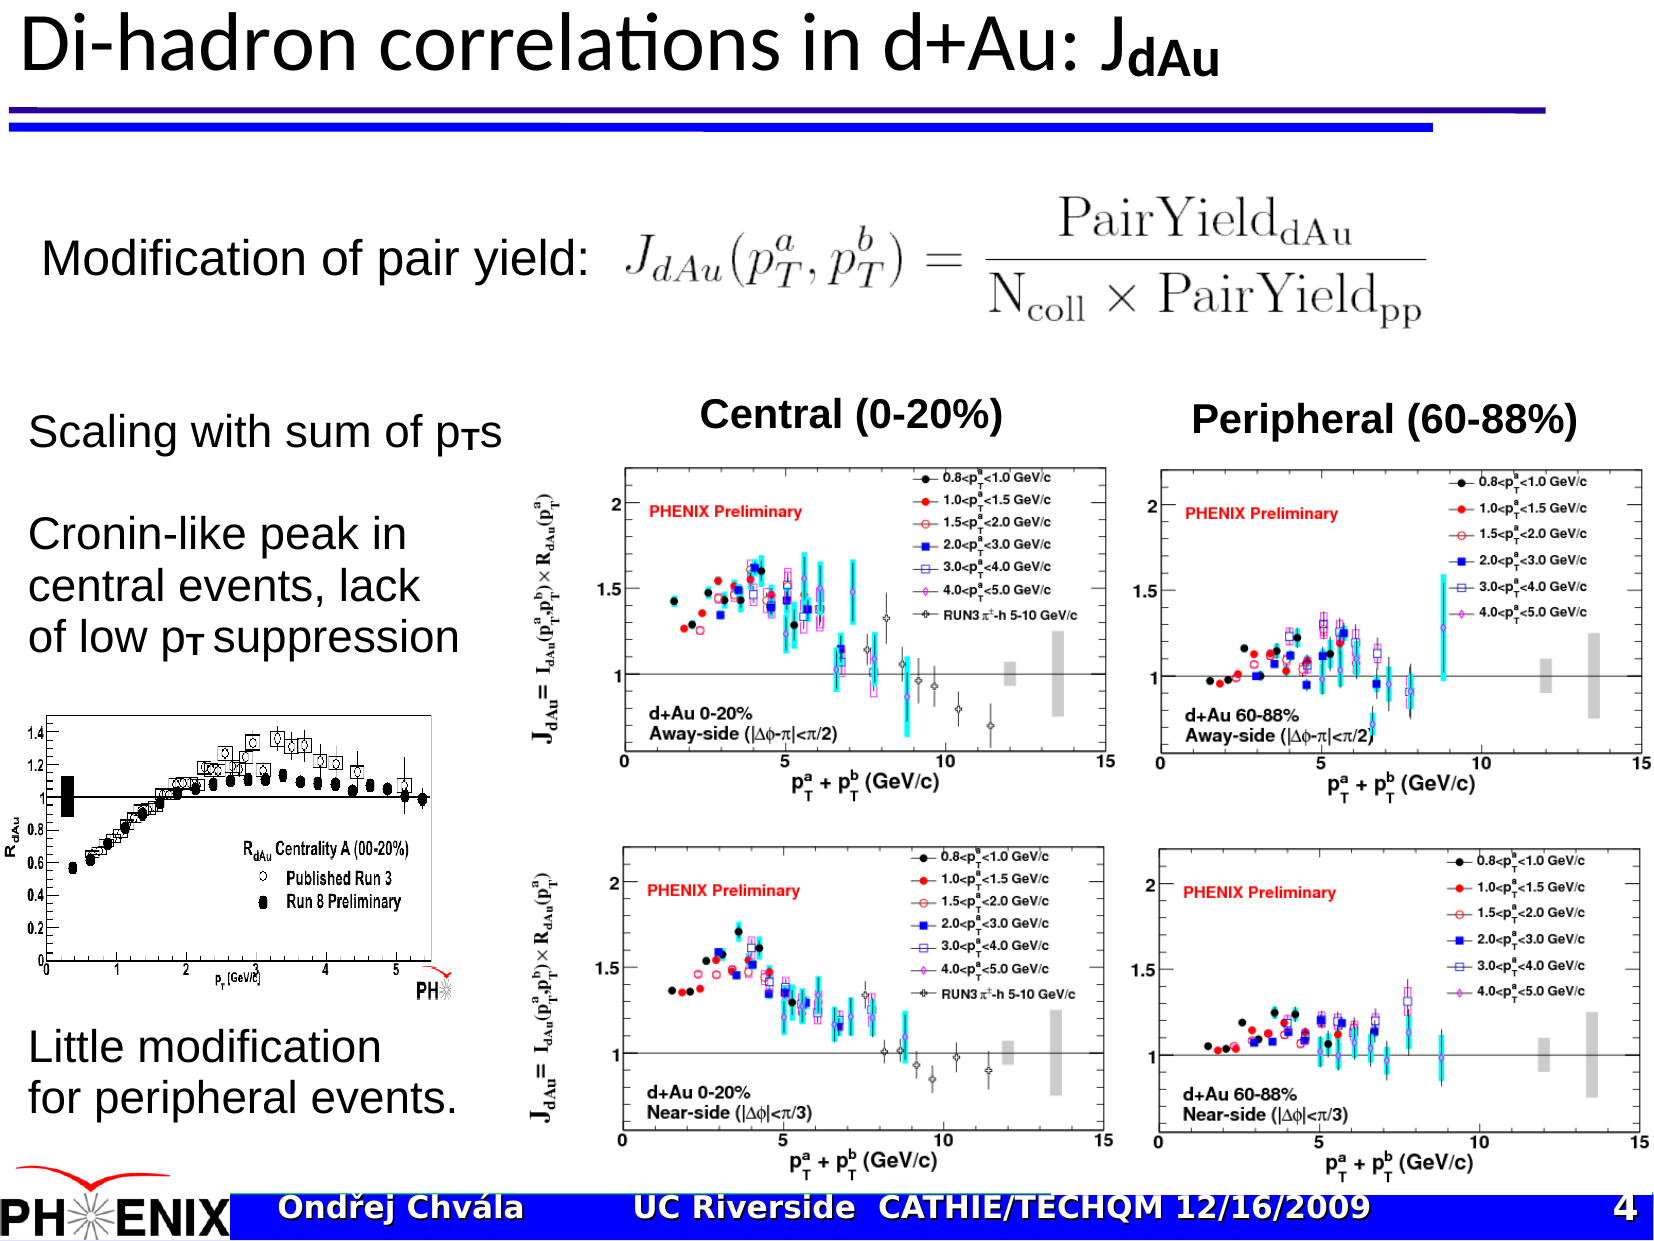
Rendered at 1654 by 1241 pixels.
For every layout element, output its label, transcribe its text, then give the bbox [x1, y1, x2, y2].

text_box Peripheral (60-88%) [1176, 388, 1594, 450]
text_box Scaling with sum of pTs Cronin-like peak in central events, lack of low pT suppression Little modification for peripheral events. [13, 398, 518, 1206]
text_box Modification of pair yield: [26, 223, 927, 294]
picture [0, 0, 1654, 1240]
title Di-hadron correlations in d+Au: JdAu [19, 0, 1635, 115]
text_box Central (0-20%) [684, 383, 1019, 445]
